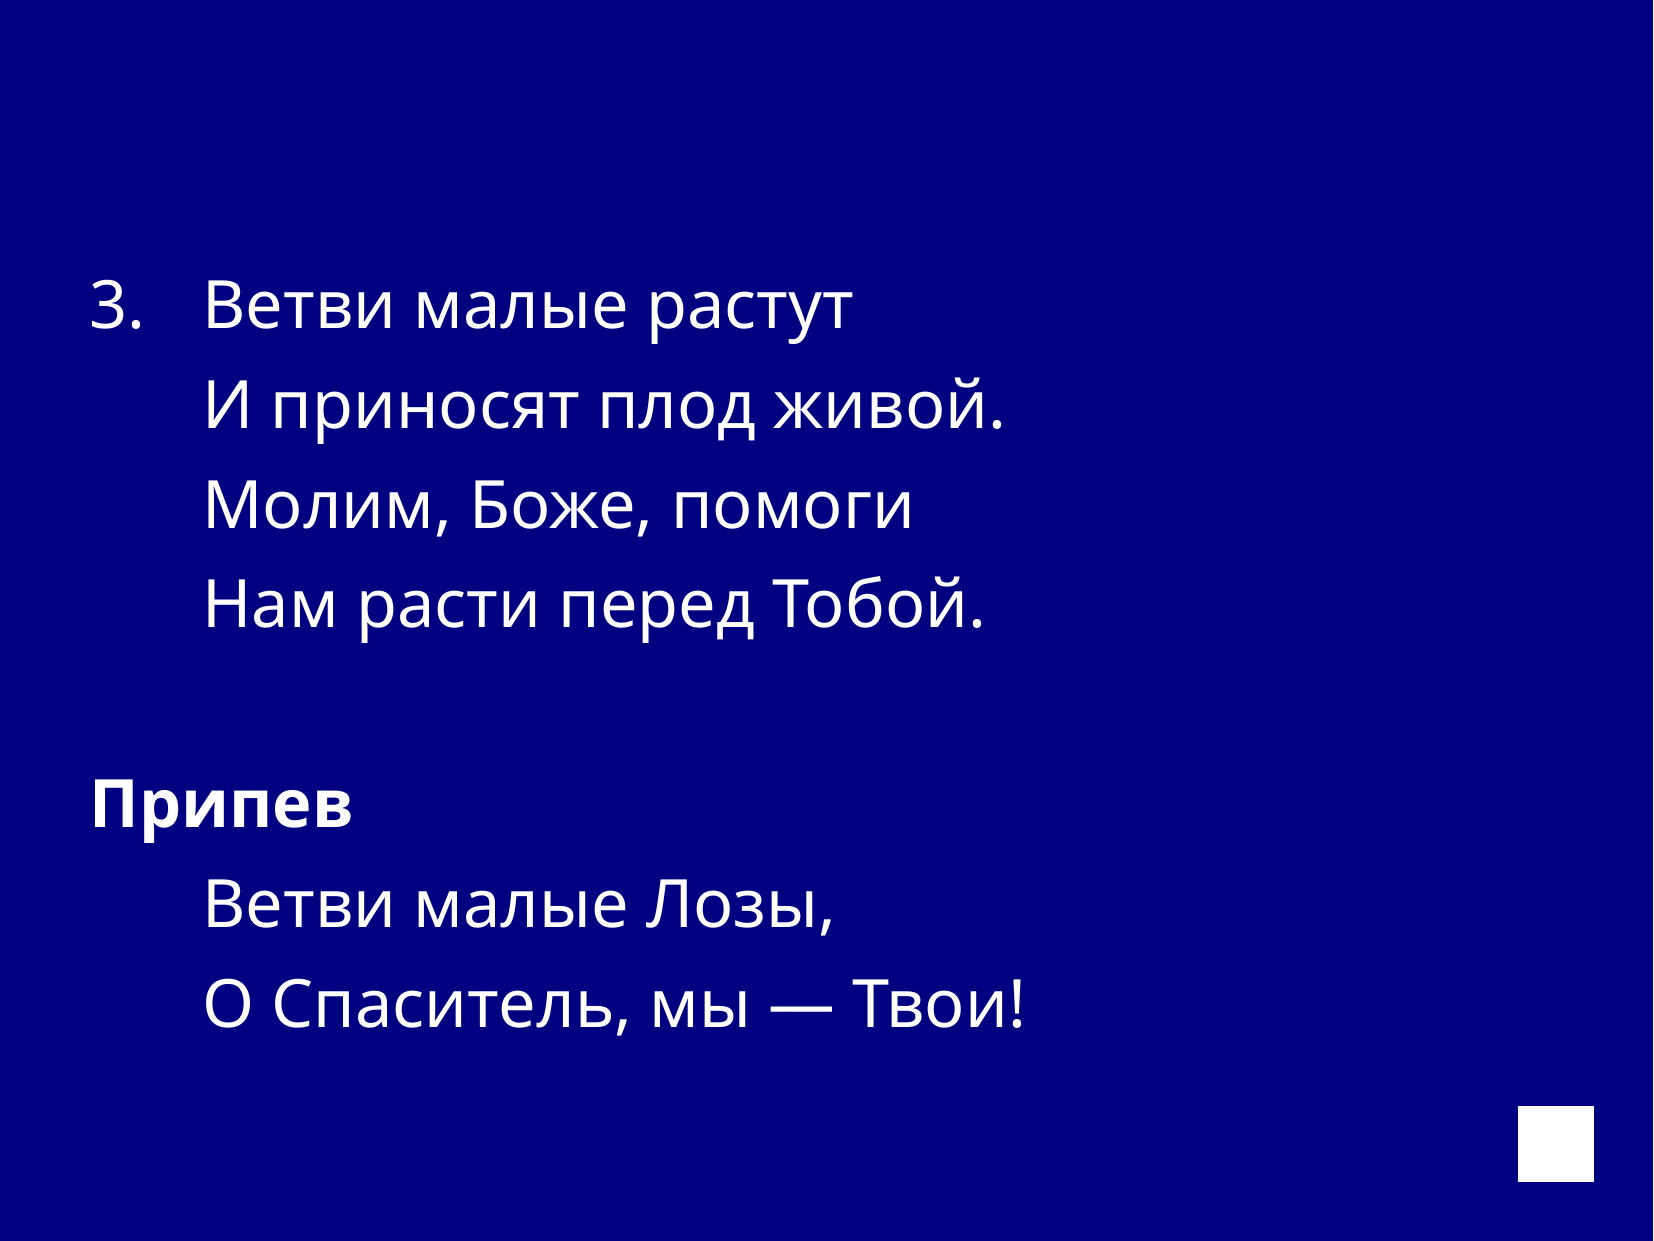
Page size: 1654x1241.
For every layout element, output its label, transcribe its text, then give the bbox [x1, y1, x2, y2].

text_box 3. Ветви малые растут И приносят плод живой. Молим, Боже, помоги Нам расти перед Тобой. Припев Ветви малые Лозы, О Спаситель, мы — Твои! [75, 150, 1576, 1163]
text_box [1518, 1106, 1594, 1182]
